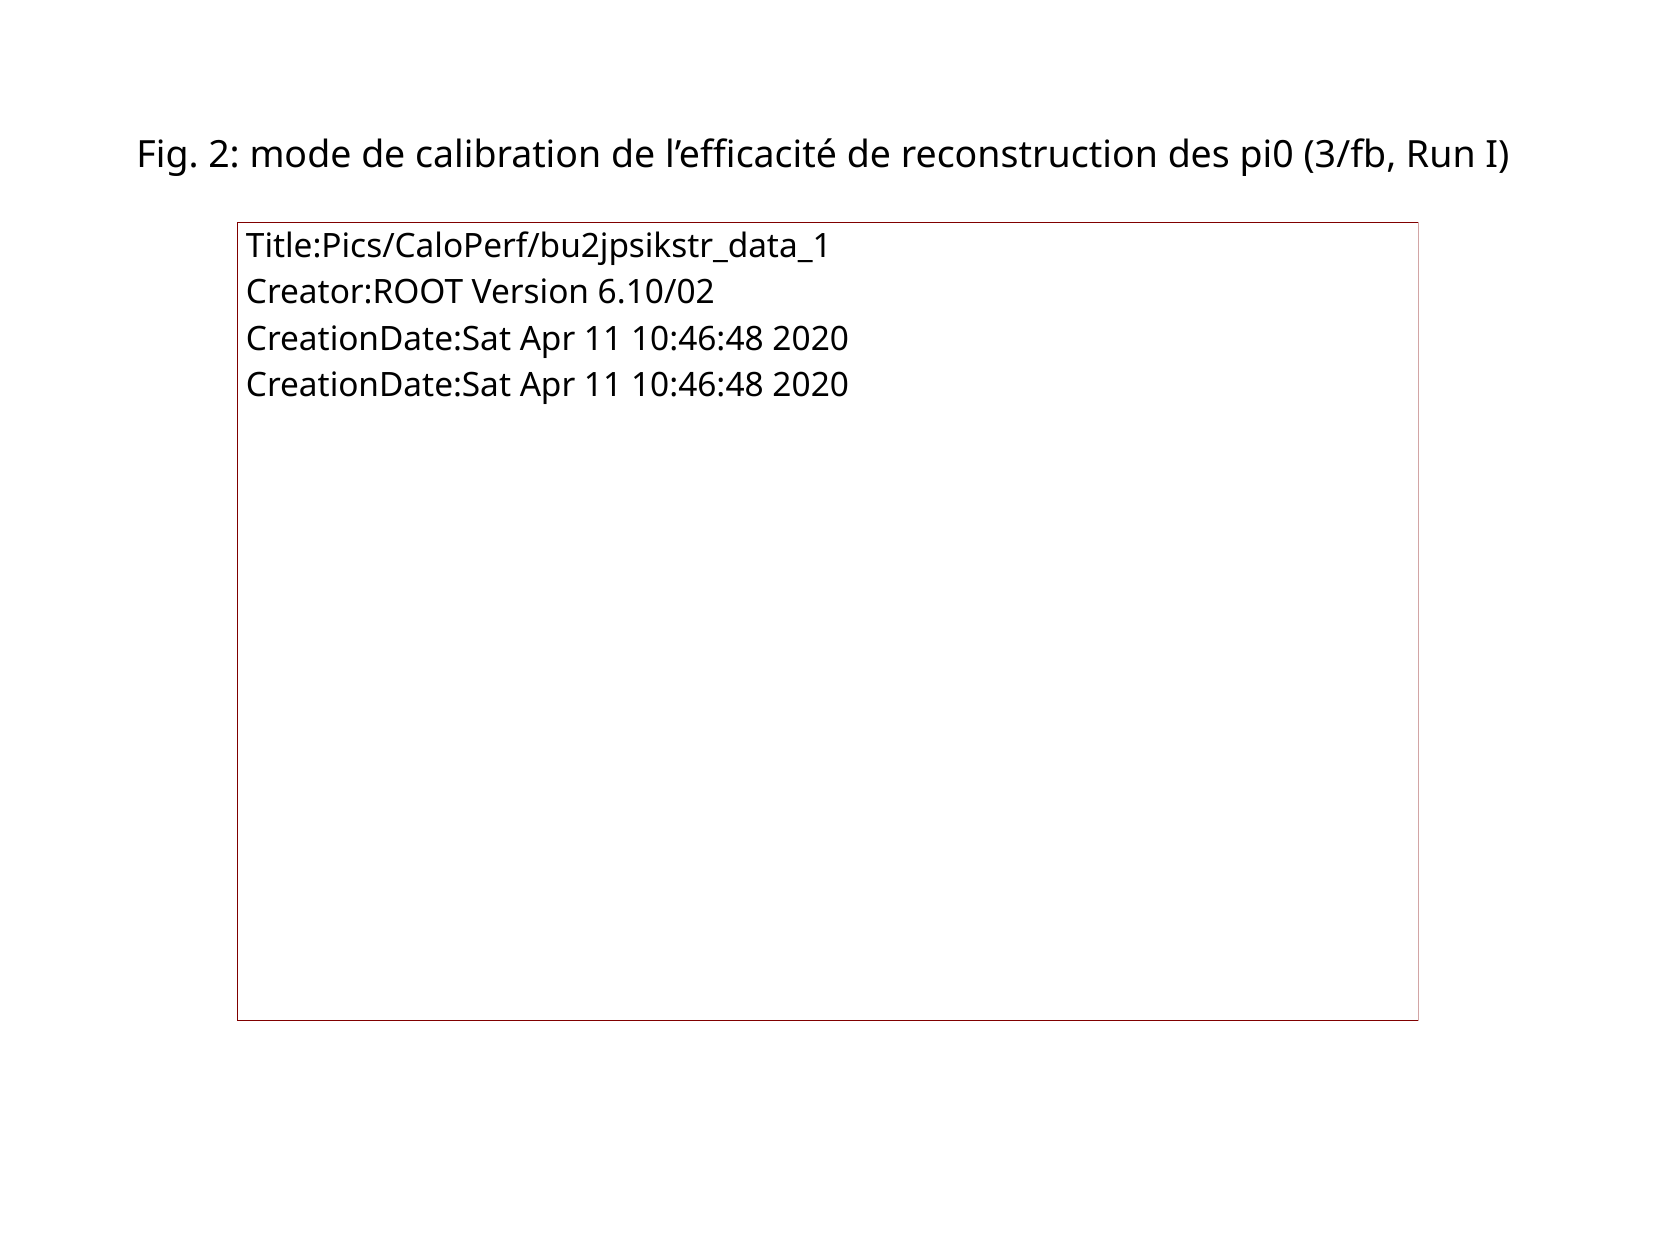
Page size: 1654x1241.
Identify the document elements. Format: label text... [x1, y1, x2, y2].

picture [235, 223, 1419, 1021]
text_box Fig. 2: mode de calibration de l’efficacité de reconstruction des pi0 (3/fb, Run I) [121, 120, 1532, 223]
